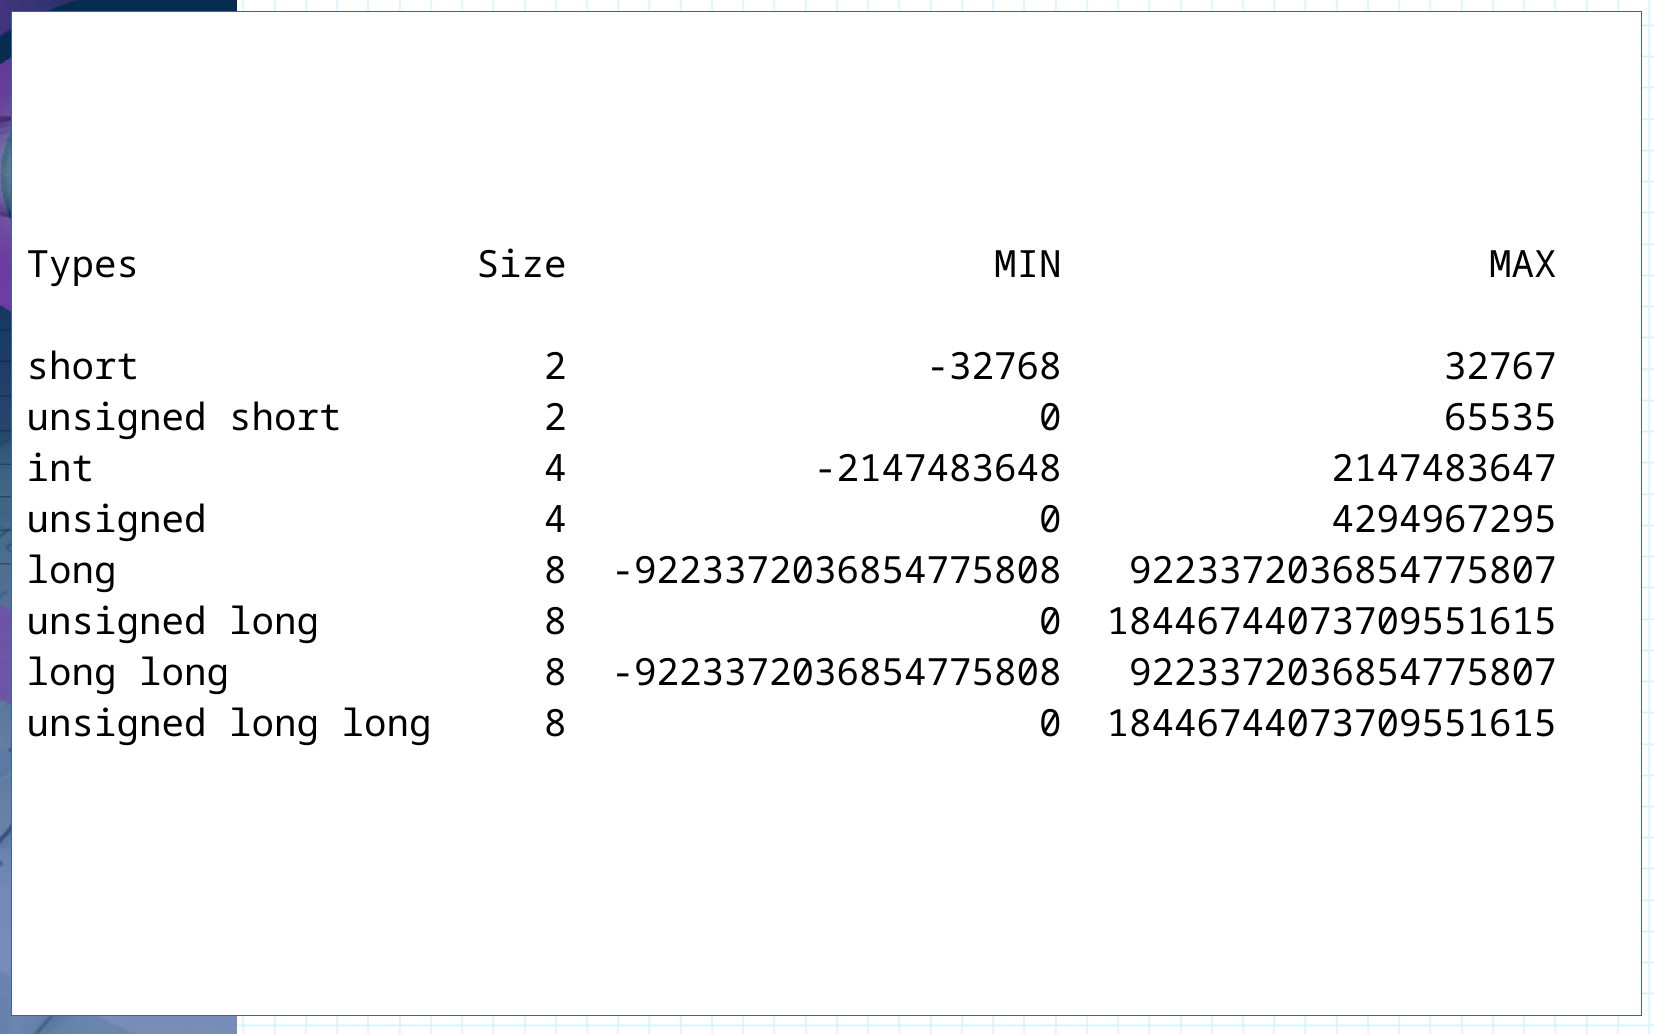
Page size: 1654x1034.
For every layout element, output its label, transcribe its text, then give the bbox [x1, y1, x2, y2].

picture [0, 0, 1654, 1034]
text_box Types Size MIN MAX short 2 -32768 32767 unsigned short 2 0 65535 int 4 -2147483648 2147483647 unsigned 4 0 4294967295 long 8 -9223372036854775808 9223372036854775807 unsigned long 8 0 18446744073709551615 long long 8 -9223372036854775808 9223372036854775807 unsigned long long 8 0 18446744073709551615 [11, 11, 1642, 1016]
